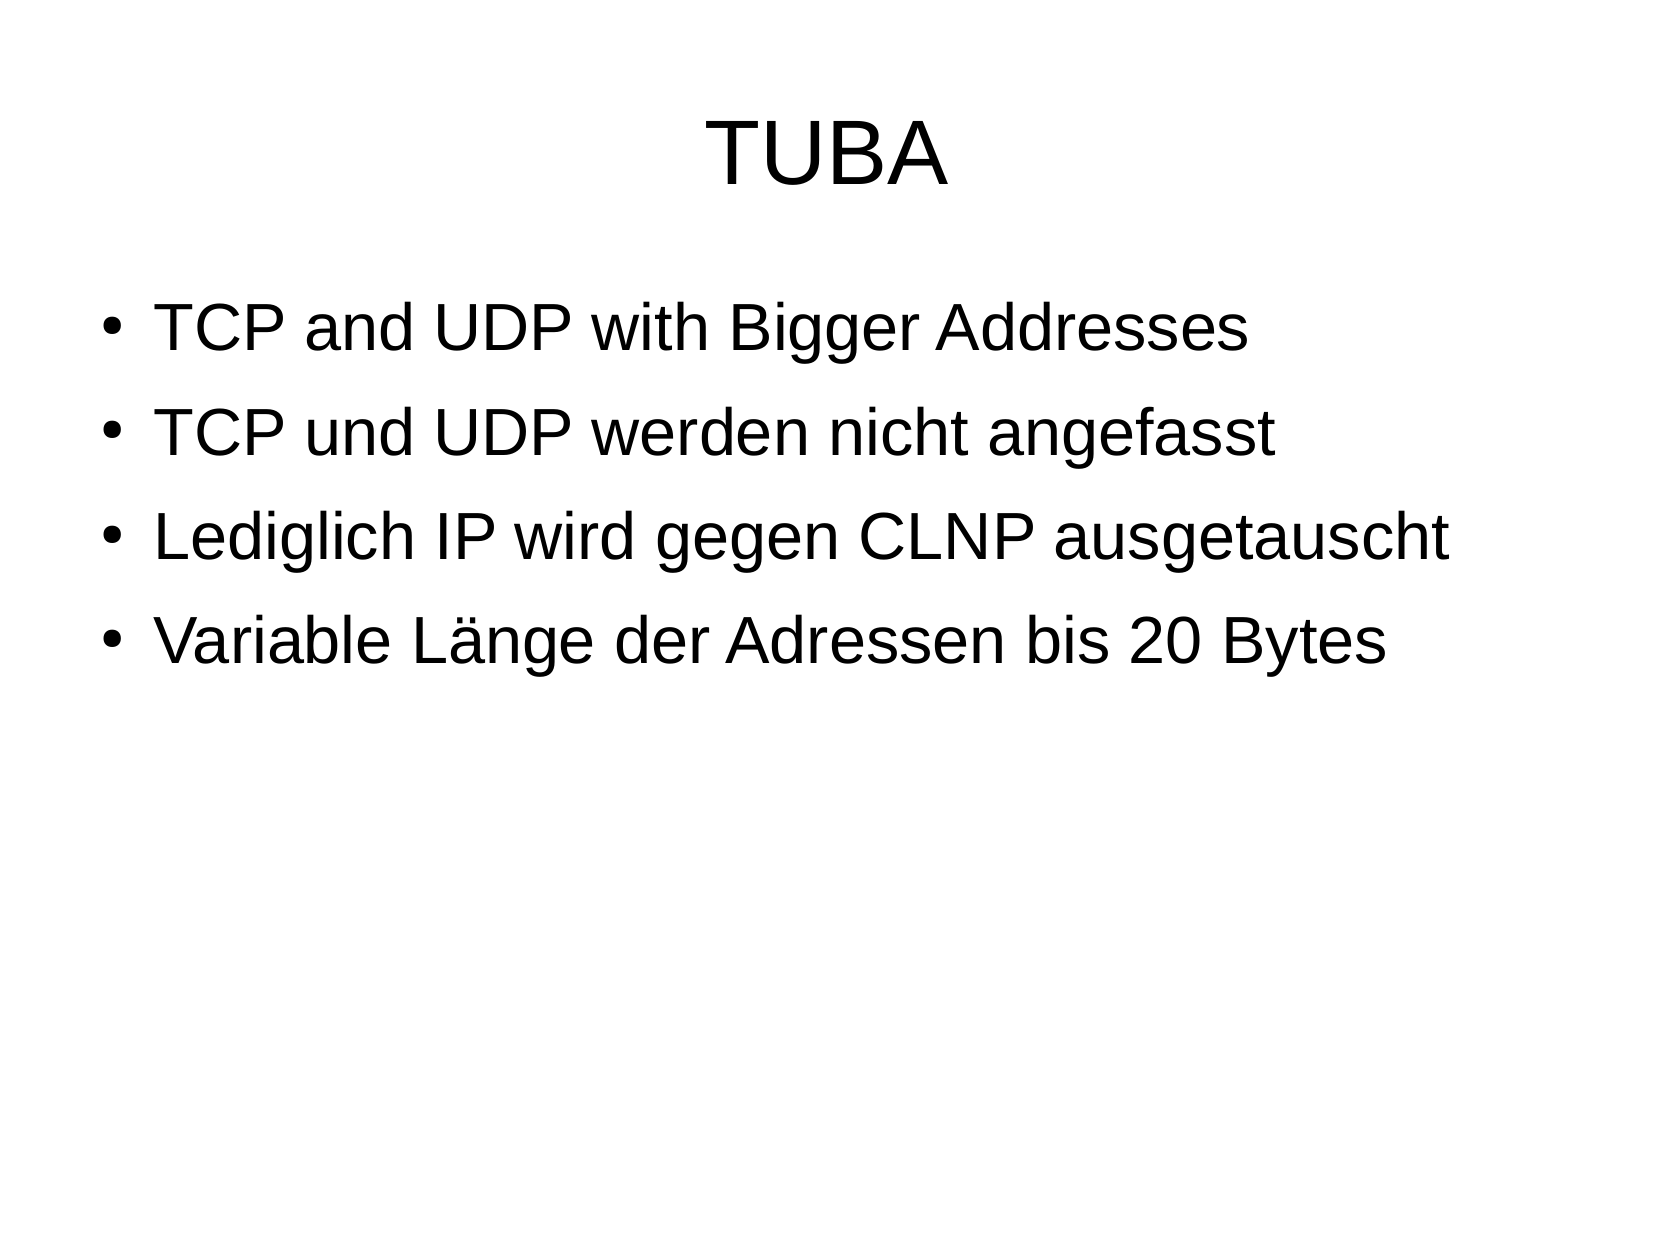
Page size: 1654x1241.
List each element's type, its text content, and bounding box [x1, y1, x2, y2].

title TUBA [82, 49, 1571, 257]
list TCP and UDP with Bigger Addresses TCP und UDP werden nicht angefasst Lediglich IP wird gegen CLNP ausgetauscht Variable Länge der Adressen bis 20 Bytes [82, 290, 1571, 1109]
